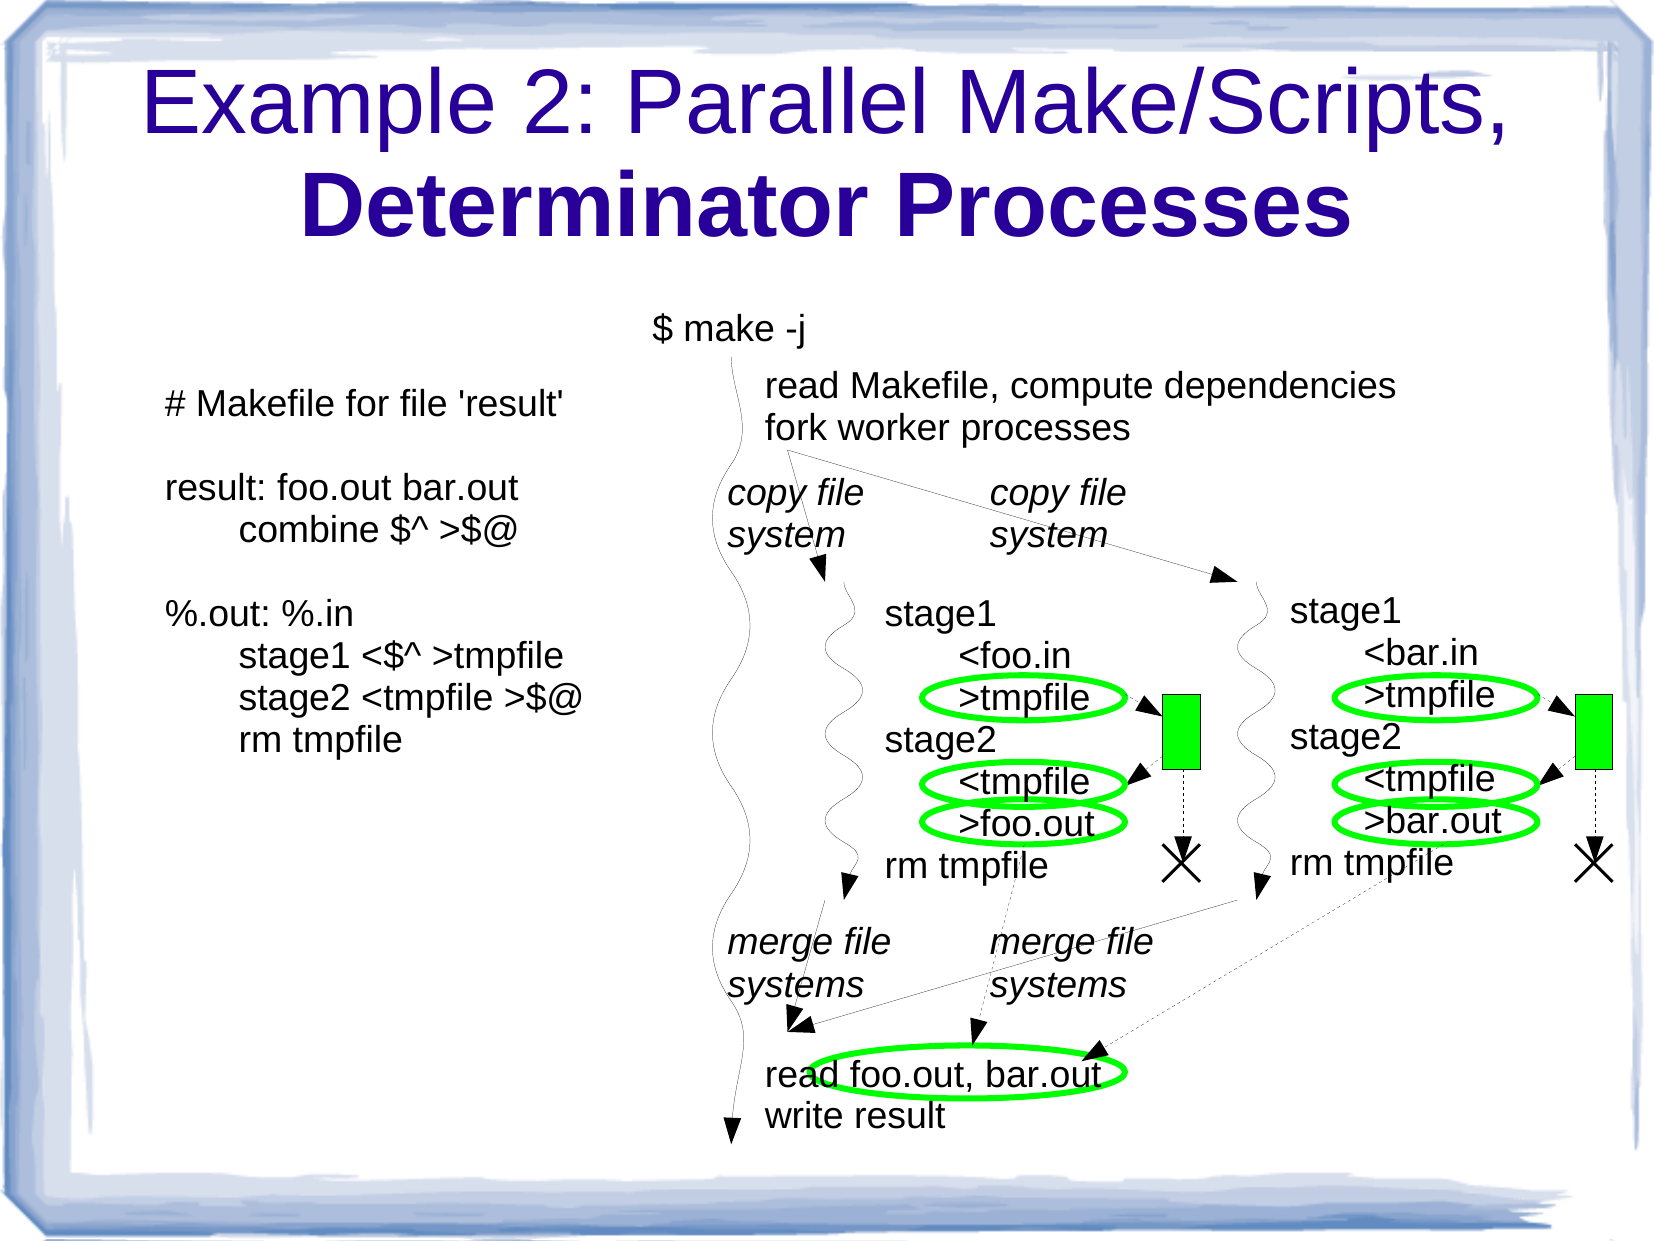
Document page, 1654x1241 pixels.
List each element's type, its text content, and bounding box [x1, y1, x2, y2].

text_box $ make -j [637, 300, 901, 357]
text_box copy file system [712, 463, 901, 563]
title Example 2: Parallel Make/Scripts, Determinator Processes [82, 49, 1571, 257]
text_box [1162, 694, 1201, 770]
text_box stage1 <bar.in >tmpfile stage2 <tmpfile >bar.out rm tmpfile [1275, 581, 1531, 891]
text_box copy file system [975, 463, 1163, 563]
picture [0, 0, 1654, 1241]
text_box read Makefile, compute dependencies fork worker processes [749, 356, 1576, 456]
text_box merge file systems [975, 913, 1201, 1013]
text_box [1575, 694, 1613, 770]
text_box read foo.out, bar.out write result [750, 1045, 1126, 1145]
text_box stage1 <foo.in >tmpfile stage2 <tmpfile >foo.out rm tmpfile [869, 585, 1126, 895]
text_box merge file systems [712, 913, 938, 1013]
text_box # Makefile for file 'result' result: foo.out bar.out combine $^ >$@ %.out: %.in stage1 <$^ >tmpfile stage2 <tmpfile >$@ rm tmpfile [150, 375, 676, 810]
